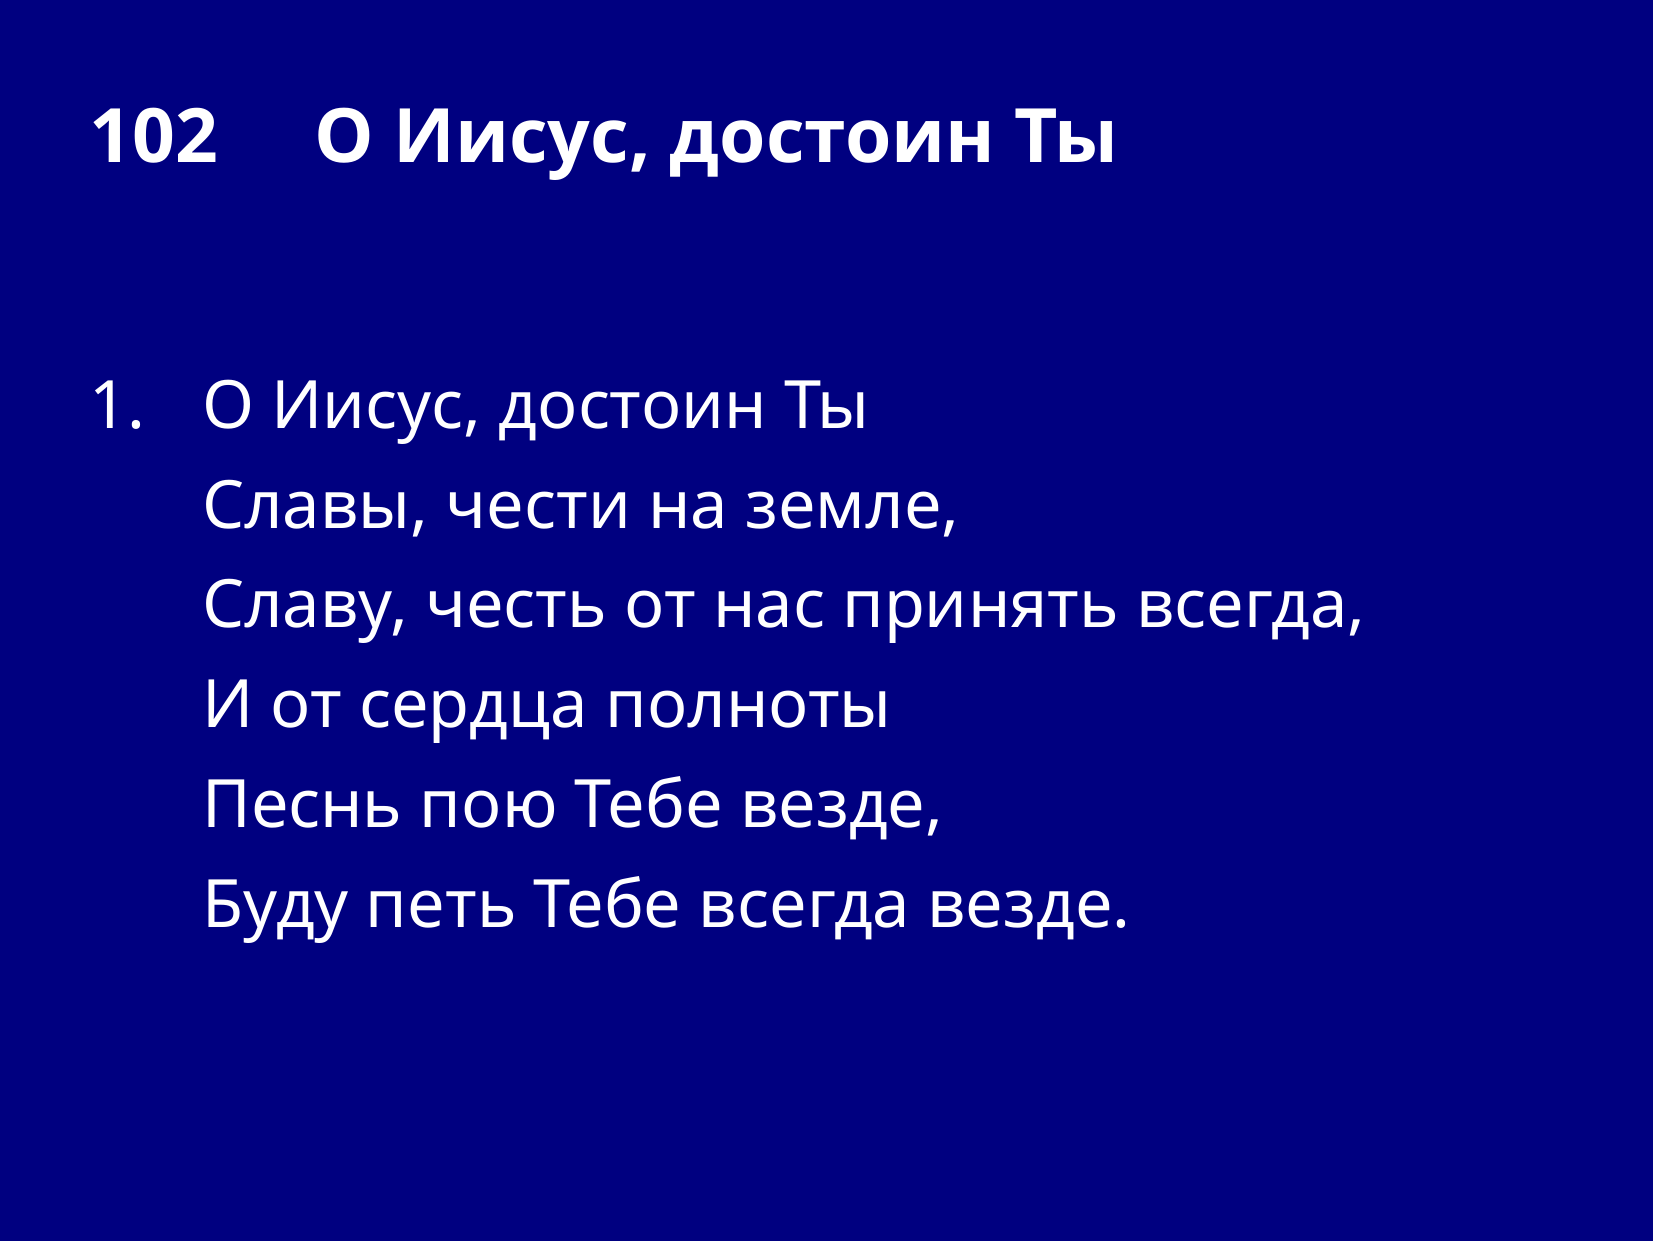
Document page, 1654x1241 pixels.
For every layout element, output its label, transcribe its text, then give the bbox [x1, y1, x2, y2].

text_box 102 О Иисус, достоин Ты [75, 75, 1576, 188]
text_box 1. О Иисус, достоин Ты Славы, чести на земле, Славу, честь от нас принять всегда, И от сердца полноты Песнь пою Тебе везде, Буду петь Тебе всегда везде. [75, 188, 1576, 1163]
